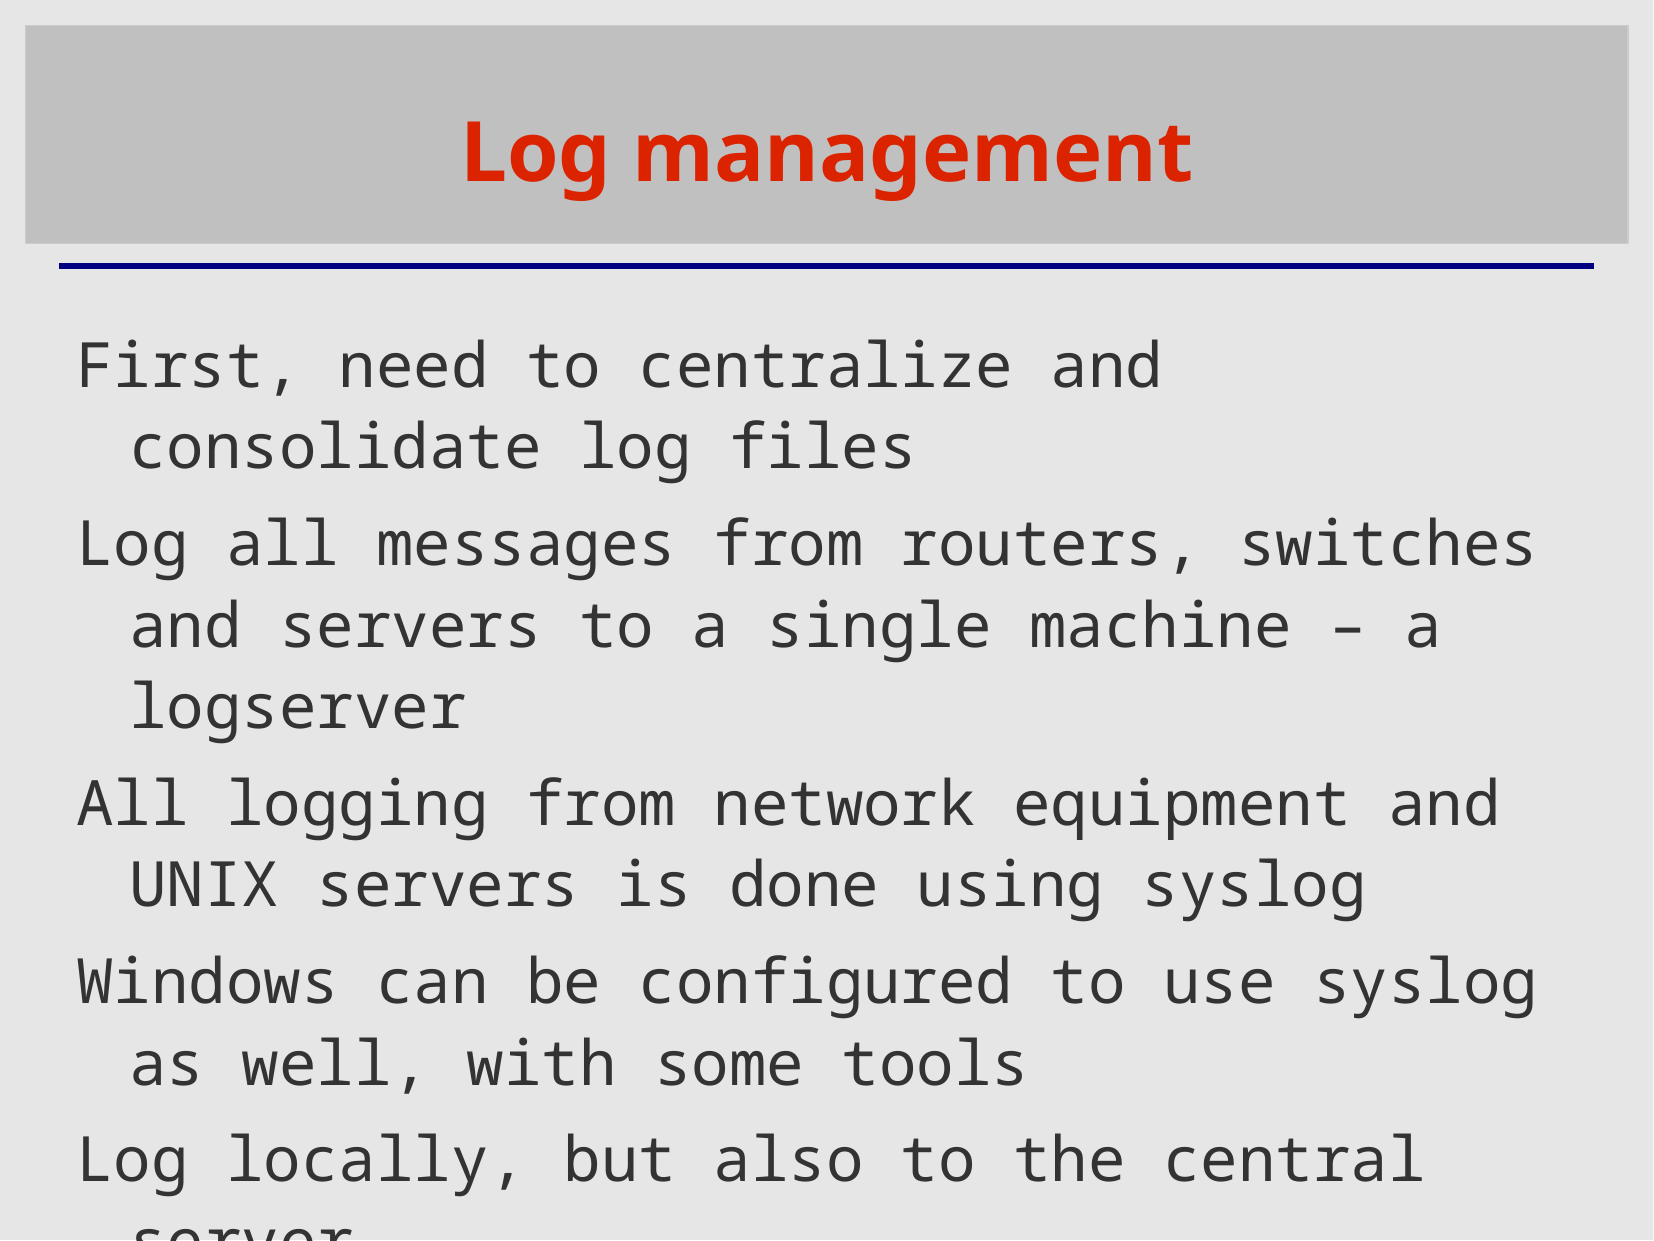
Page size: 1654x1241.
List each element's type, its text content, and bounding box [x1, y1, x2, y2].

list First, need to centralize and consolidate log files Log all messages from routers, switches and servers to a single machine – a logserver All logging from network equipment and UNIX servers is done using syslog Windows can be configured to use syslog as well, with some tools Log locally, but also to the central server [59, 322, 1594, 1133]
title Log management [121, 46, 1534, 253]
